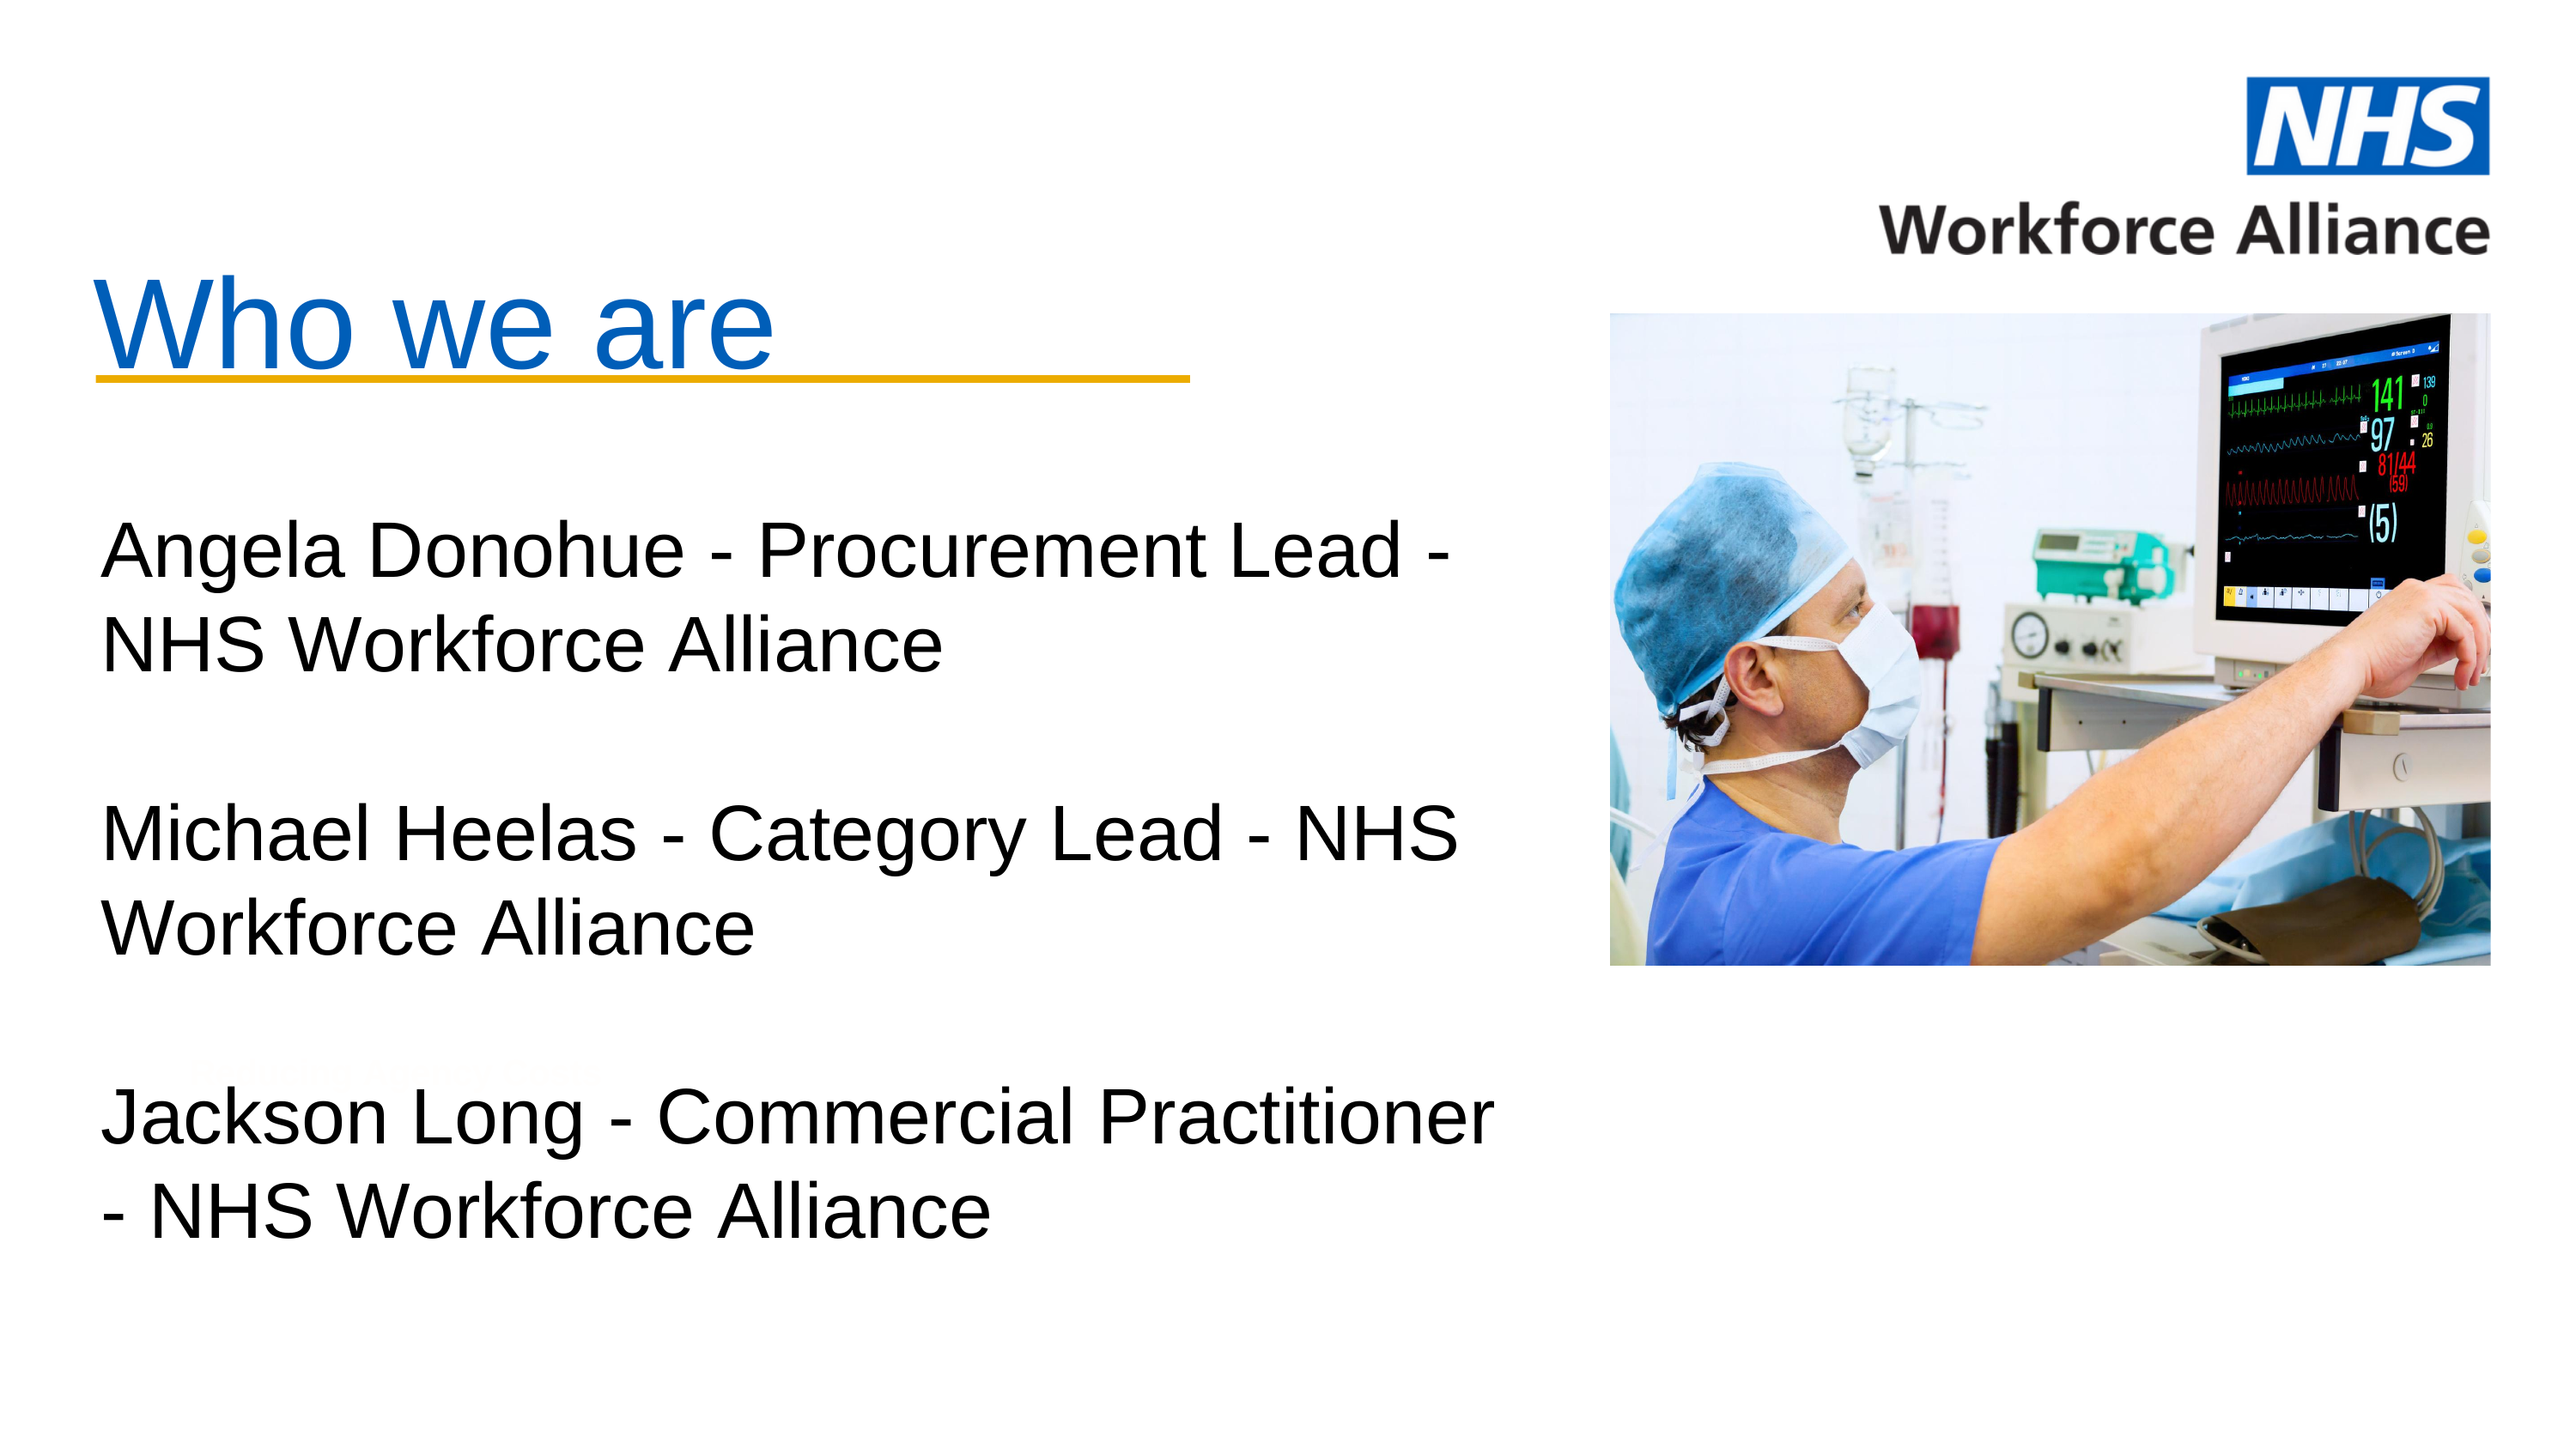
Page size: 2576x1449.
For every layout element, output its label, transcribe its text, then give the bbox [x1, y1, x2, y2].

text_box [95, 375, 1190, 383]
text_box Who we are [93, 218, 1240, 375]
text_box [1610, 313, 2491, 966]
text_box [1878, 76, 2492, 255]
text_box Angela Donohue - Procurement Lead - NHS Workforce Alliance Michael Heelas - Category Lead - NHS Workforce Alliance Jackson Long - Commercial Practitioner - NHS Workforce Alliance [88, 486, 1513, 1449]
